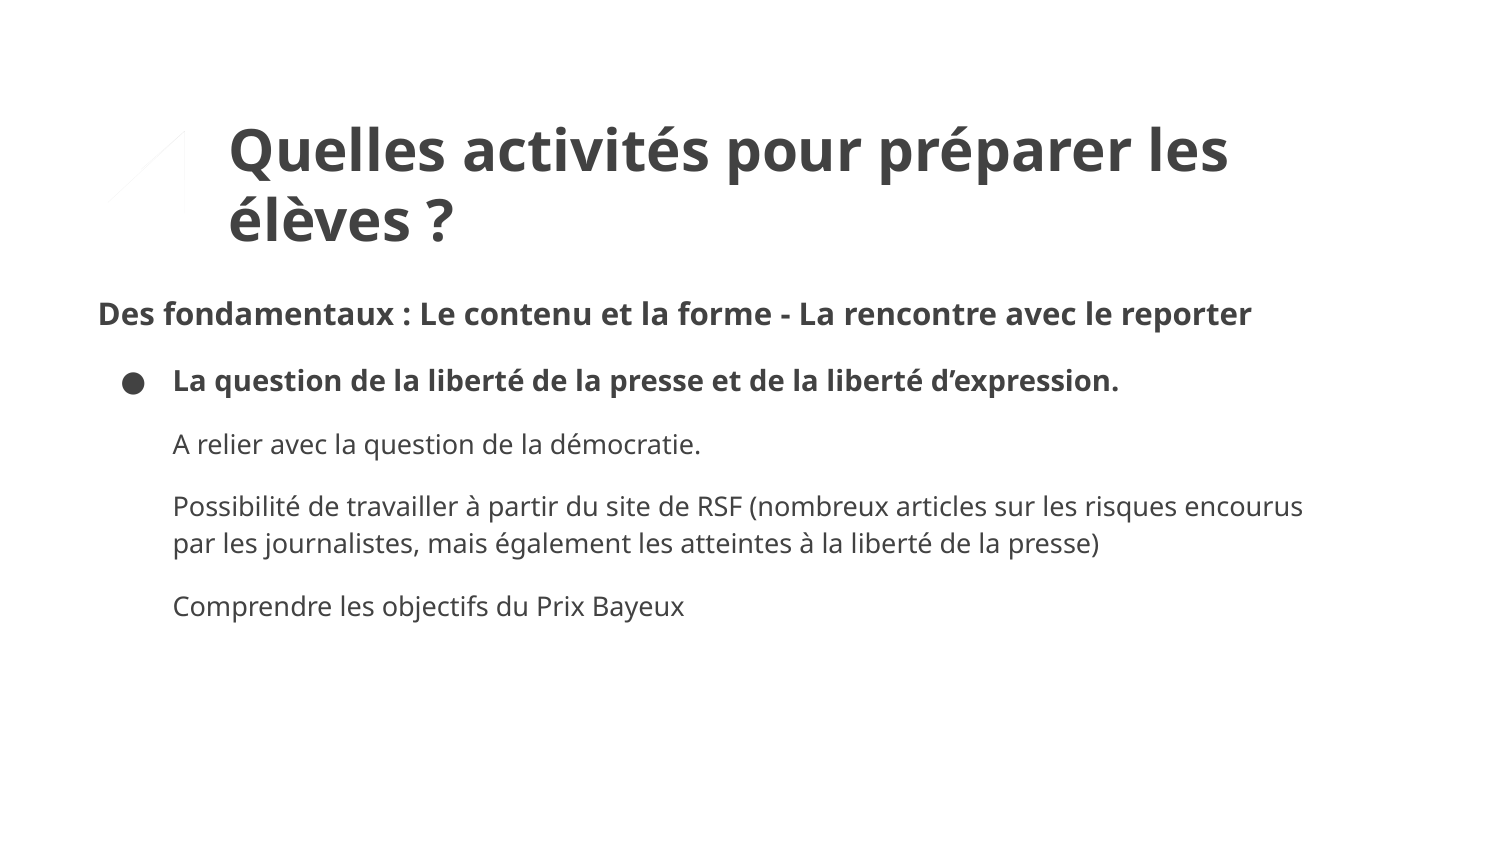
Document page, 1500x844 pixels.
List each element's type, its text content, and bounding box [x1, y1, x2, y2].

list Des fondamentaux : Le contenu et la forme - La rencontre avec le reporter La question de la liberté de la presse et de la liberté d’expression. A relier avec la question de la démocratie. Possibilité de travailler à partir du site de RSF (nombreux articles sur les risques encourus par les journalistes, mais également les atteintes à la liberté de la presse) Comprendre les objectifs du Prix Bayeux [82, 274, 1360, 792]
title Quelles activités pour préparer les élèves ? [213, 98, 1368, 263]
